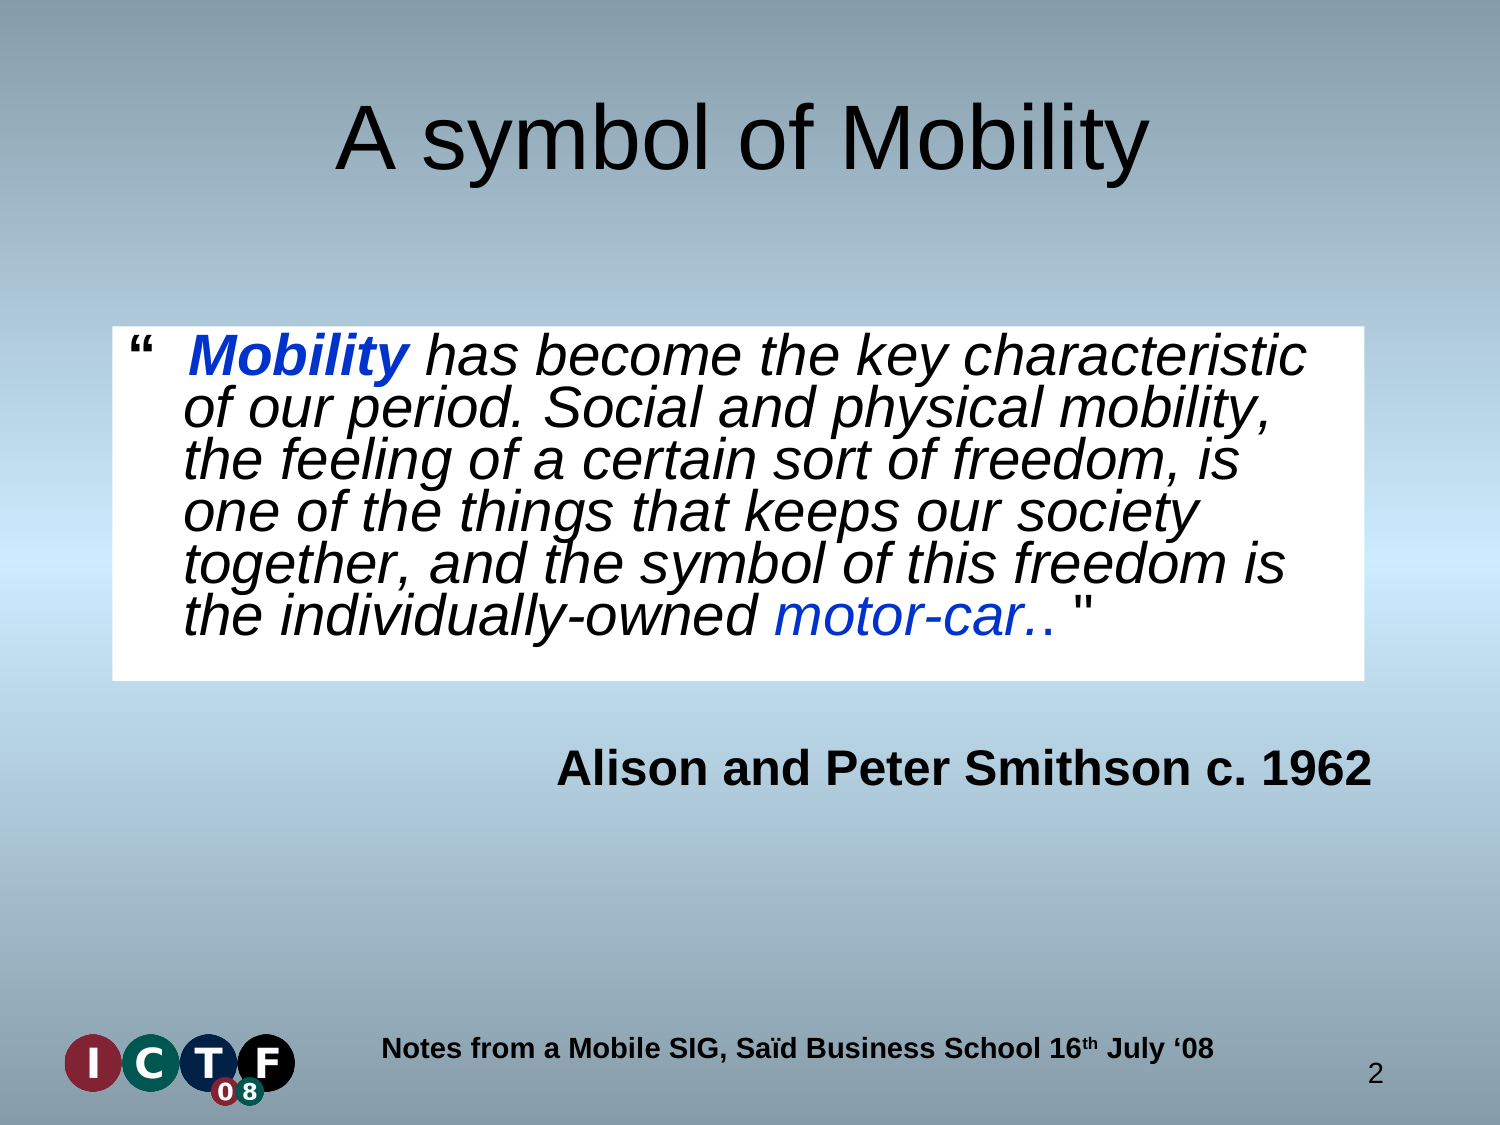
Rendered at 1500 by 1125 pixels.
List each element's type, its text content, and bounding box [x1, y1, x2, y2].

list “ Mobility has become the key characteristic of our period. Social and physical mobility, the feeling of a certain sort of freedom, is one of the things that keeps our society together, and the symbol of this freedom is the individually-owned motor-car.. " [112, 326, 1365, 681]
picture [64, 1034, 295, 1106]
text_box Alison and Peter Smithson c. 1962 [289, 739, 1388, 811]
title A symbol of Mobility [230, 74, 1258, 201]
